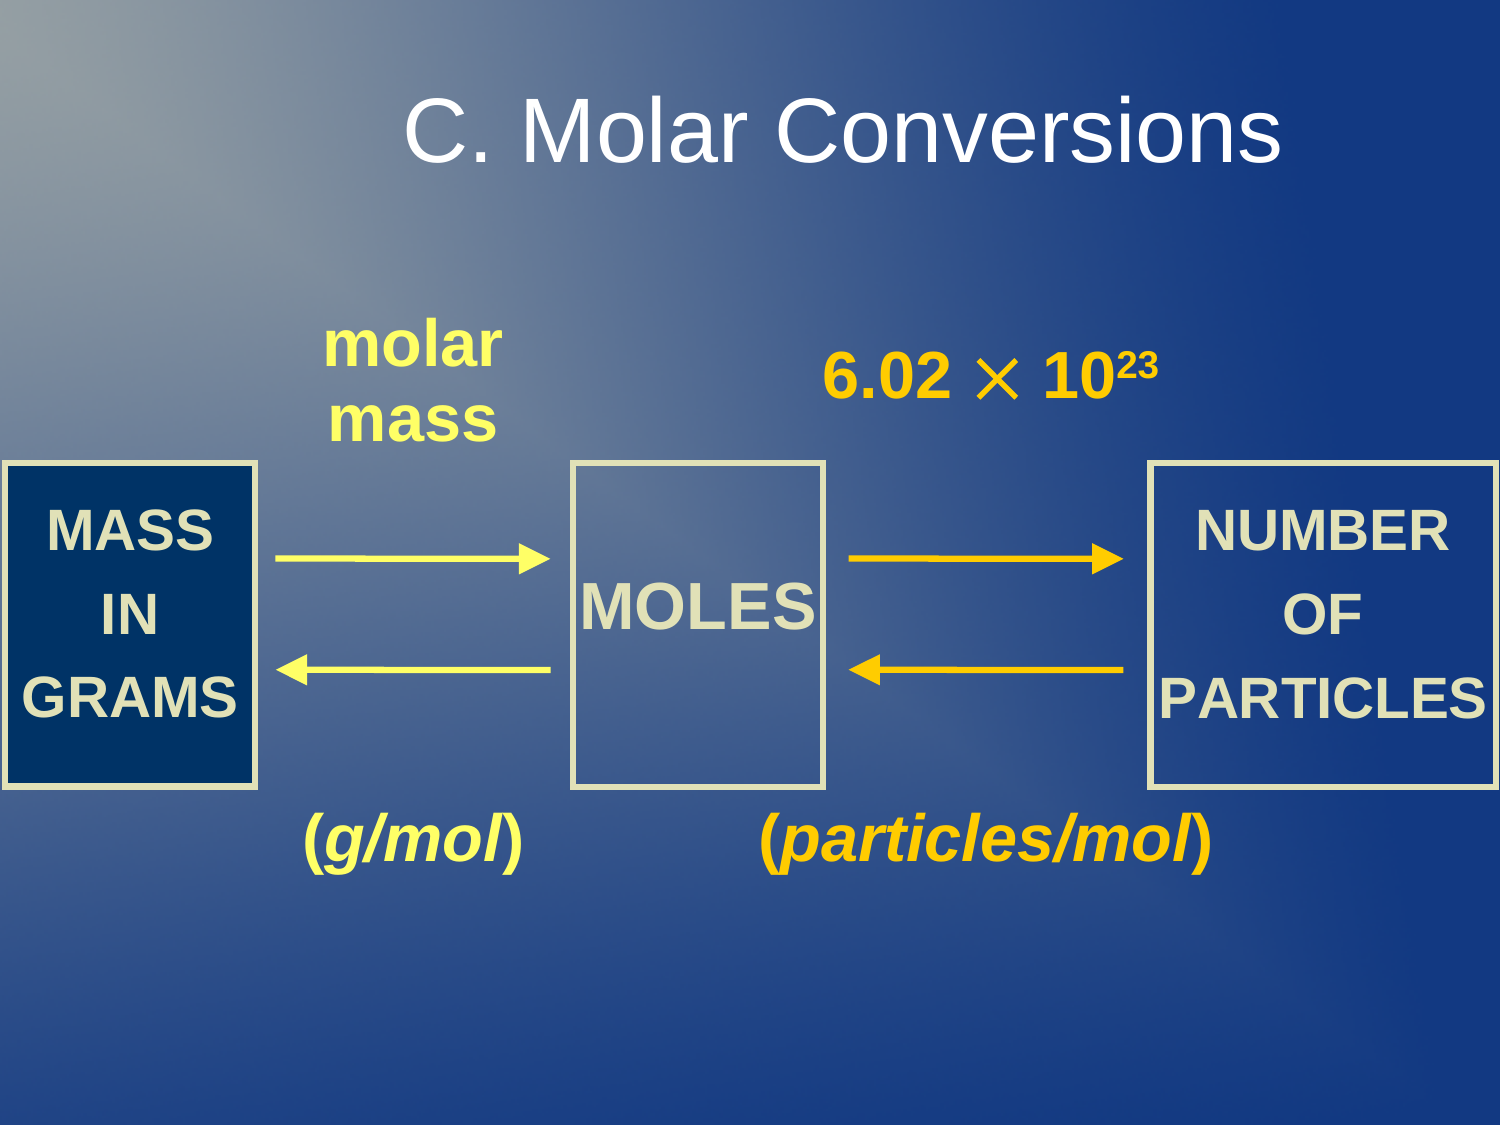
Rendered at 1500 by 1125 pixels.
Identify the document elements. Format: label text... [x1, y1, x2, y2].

text_box 6.02  1023 [816, 335, 1167, 427]
text_box MASS IN GRAMS [5, 462, 255, 787]
text_box molar mass [237, 304, 588, 458]
text_box NUMBER OF PARTICLES [1150, 462, 1496, 787]
text_box MOLES [573, 462, 824, 787]
picture [0, 0, 1500, 1125]
text_box (particles/mol) [712, 798, 1260, 910]
text_box (g/mol) [289, 798, 537, 910]
title C. Molar Conversions [187, 37, 1500, 225]
